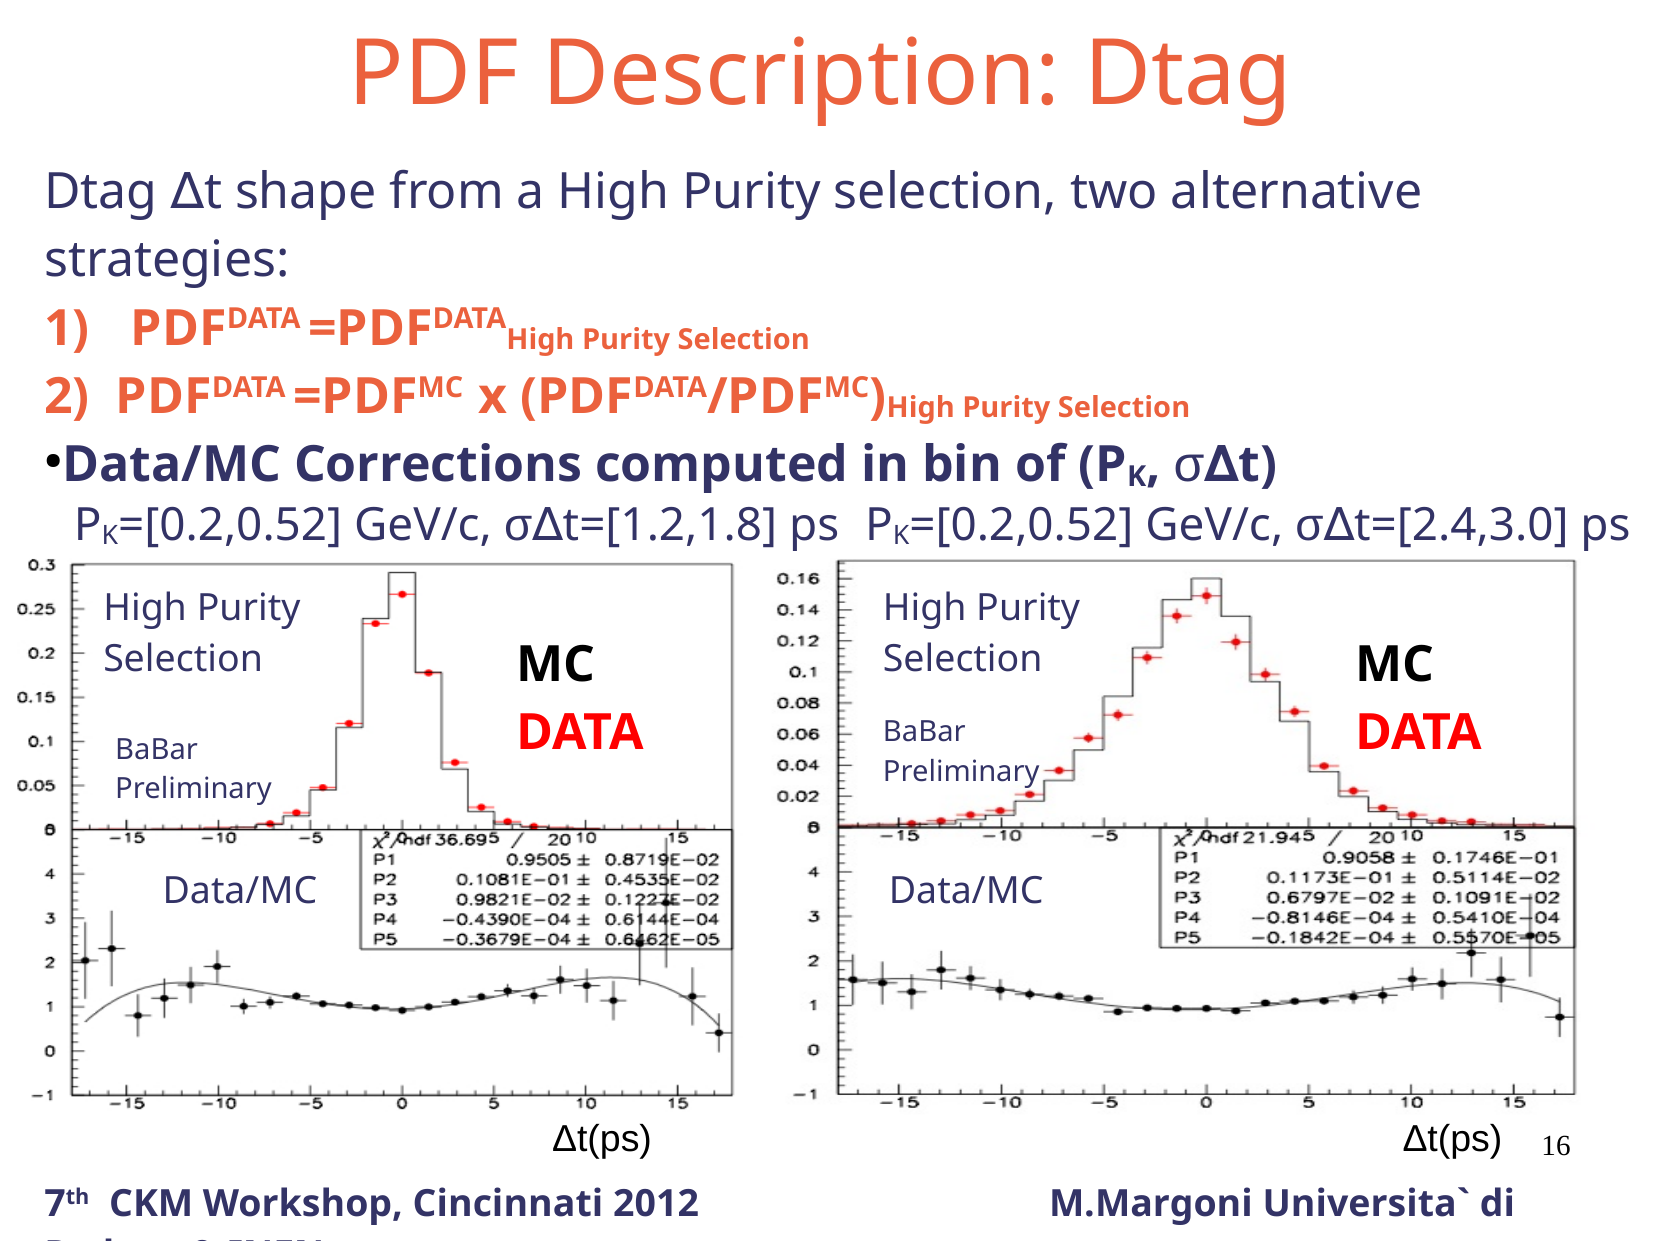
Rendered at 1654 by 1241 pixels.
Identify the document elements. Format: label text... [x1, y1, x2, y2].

text_box Data/MC [147, 856, 414, 929]
text_box BaBar Preliminary [100, 720, 337, 826]
text_box BaBar Preliminary [868, 702, 1105, 808]
text_box PK=[0.2,0.52] GeV/c, σ∆t=[2.4,3.0] ps [850, 484, 1654, 578]
text_box MC DATA [501, 620, 697, 790]
text_box Δt(ps) [1387, 1110, 1565, 1168]
text_box 7th CKM Workshop, Cincinnati 2012 M.Margoni Universita` di Padova & INFN [29, 1169, 1625, 1241]
text_box PK=[0.2,0.52] GeV/c, σ∆t=[1.2,1.8] ps [59, 484, 850, 578]
text_box MC DATA [1340, 620, 1536, 790]
text_box Data/MC [874, 856, 1140, 929]
picture [5, 549, 1648, 1123]
text_box Δt(ps) [537, 1110, 715, 1168]
text_box High Purity Selection [88, 572, 325, 704]
text_box High Purity Selection [868, 572, 1105, 702]
text_box Dtag ∆t shape from a High Purity selection, two alternative strategies: 1) PDFDATA =PDFDATAHigh Purity Selection 2) PDFDATA =PDFMC x (PDFDATA/PDFMC)High Purity Selection Data/MC Corrections computed in bin of (PK, σ∆t) [29, 147, 1654, 549]
title PDF Description: Dtag [88, 0, 1577, 147]
